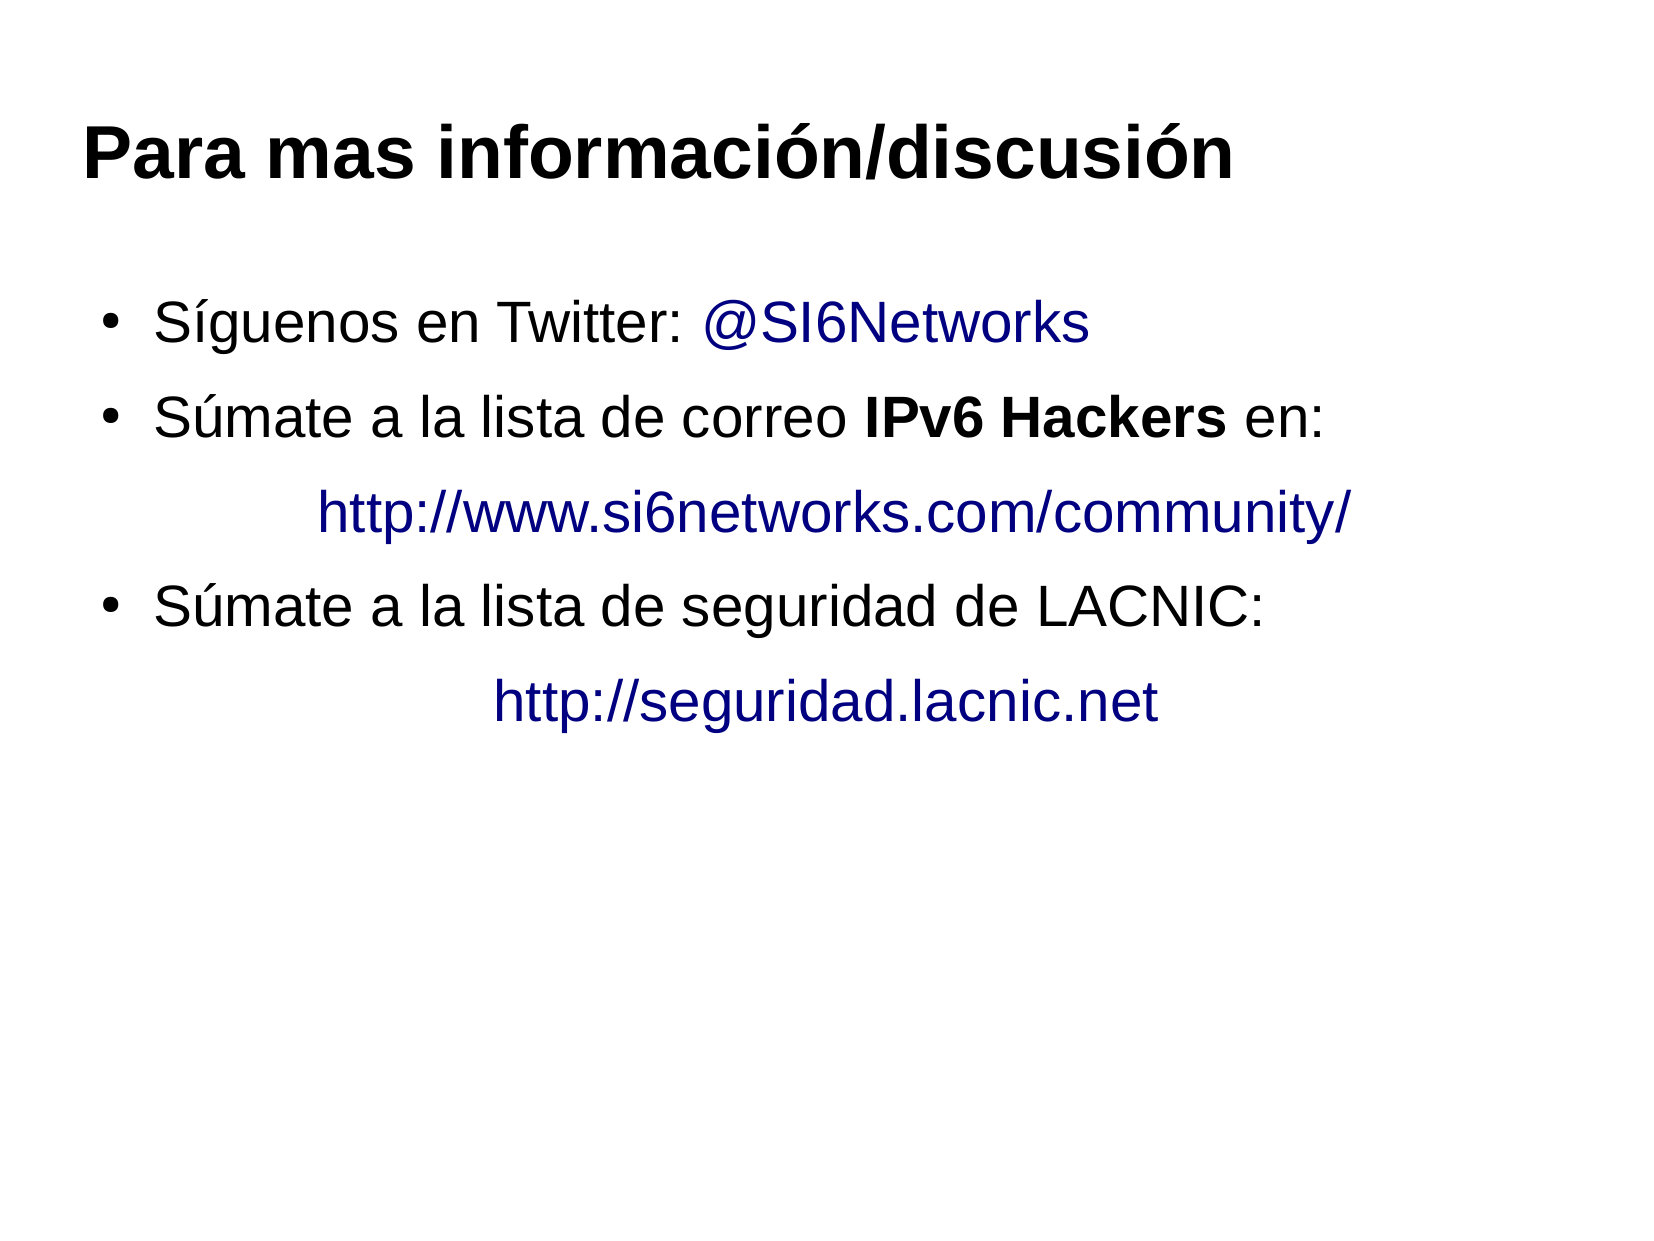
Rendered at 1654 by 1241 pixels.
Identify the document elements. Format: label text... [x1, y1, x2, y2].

title Para mas información/discusión [82, 49, 1571, 257]
list Síguenos en Twitter: @SI6Networks Súmate a la lista de correo IPv6 Hackers en: http://www.si6networks.com/community/ Súmate a la lista de seguridad de LACNIC: http://seguridad.lacnic.net [82, 290, 1571, 1109]
